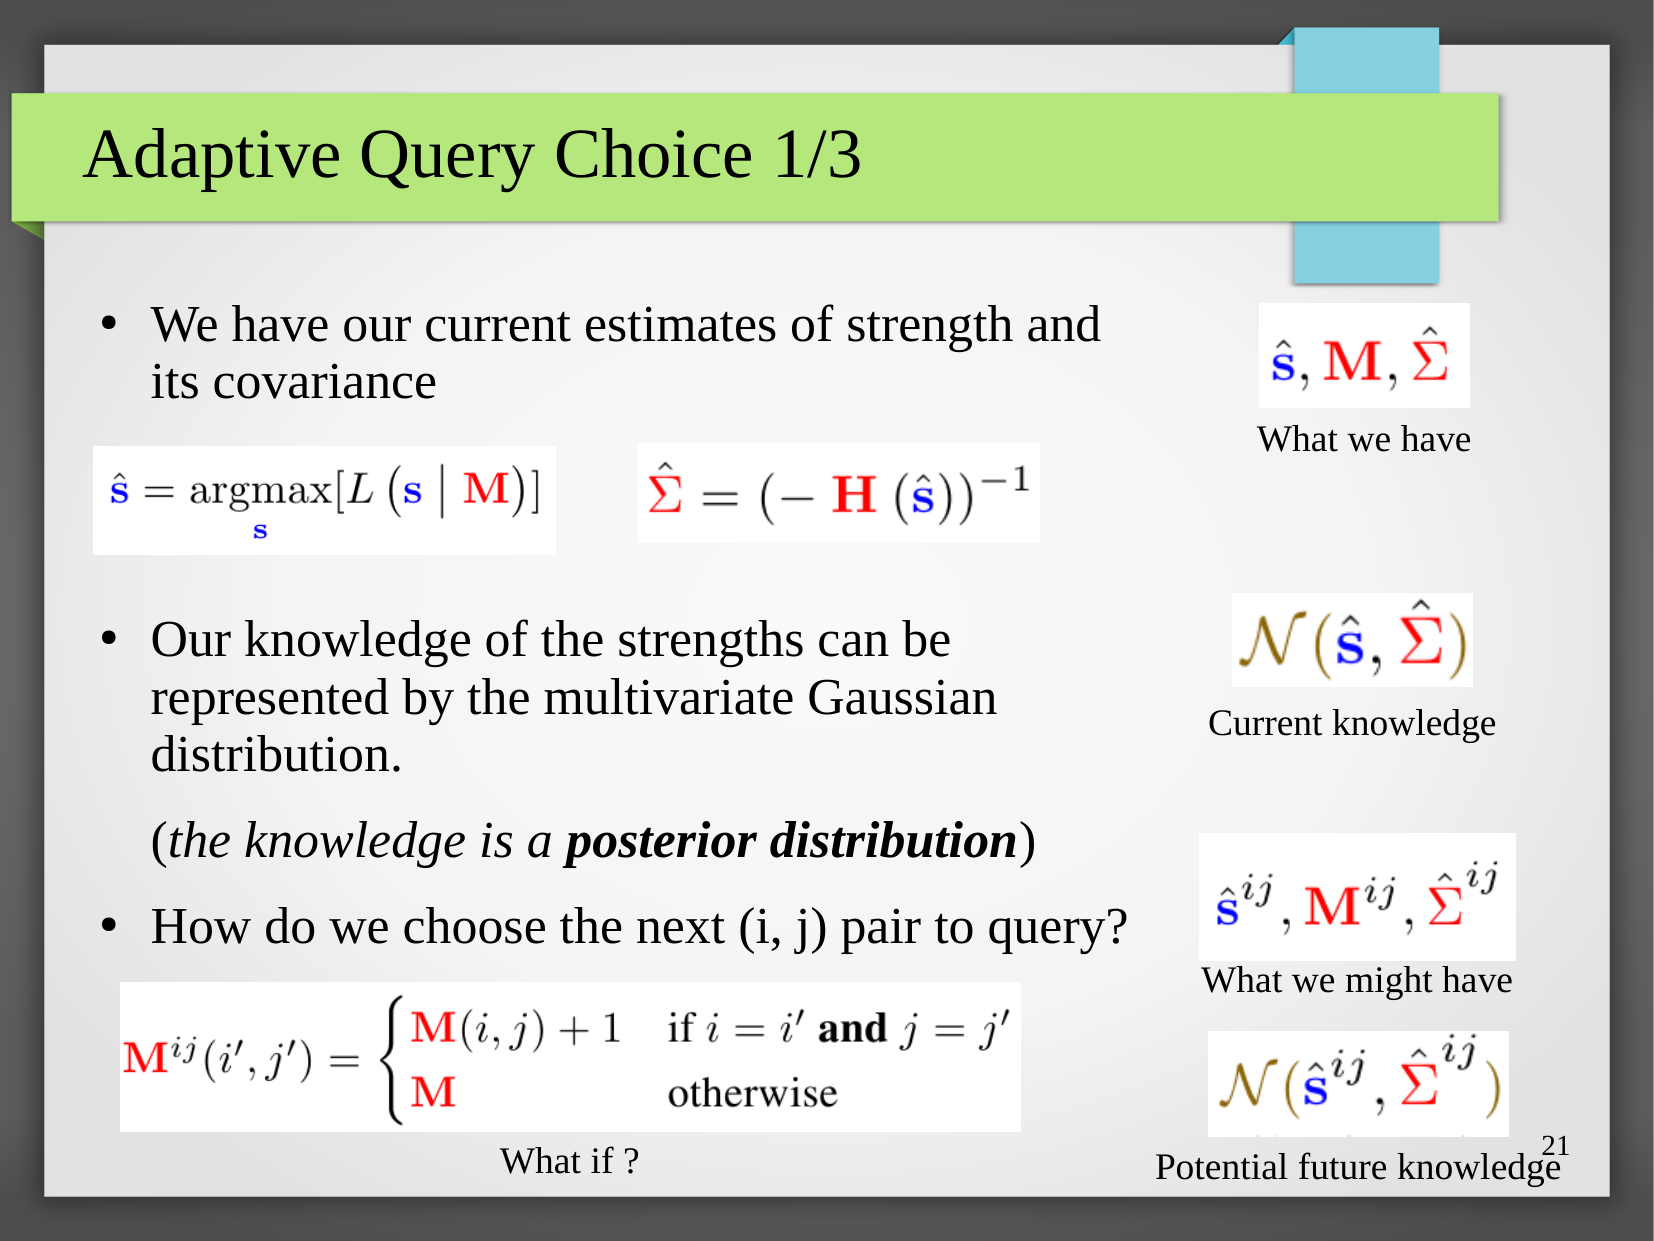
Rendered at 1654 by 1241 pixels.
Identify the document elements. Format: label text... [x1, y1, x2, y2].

title Adaptive Query Choice 1/3 [82, 94, 1264, 213]
list We have our current estimates of strength and its covariance Our knowledge of the strengths can be represented by the multivariate Gaussian distribution. (the knowledge is a posterior distribution) How do we choose the next (i, j) pair to query? [82, 295, 1156, 1015]
picture [0, 0, 1654, 1241]
